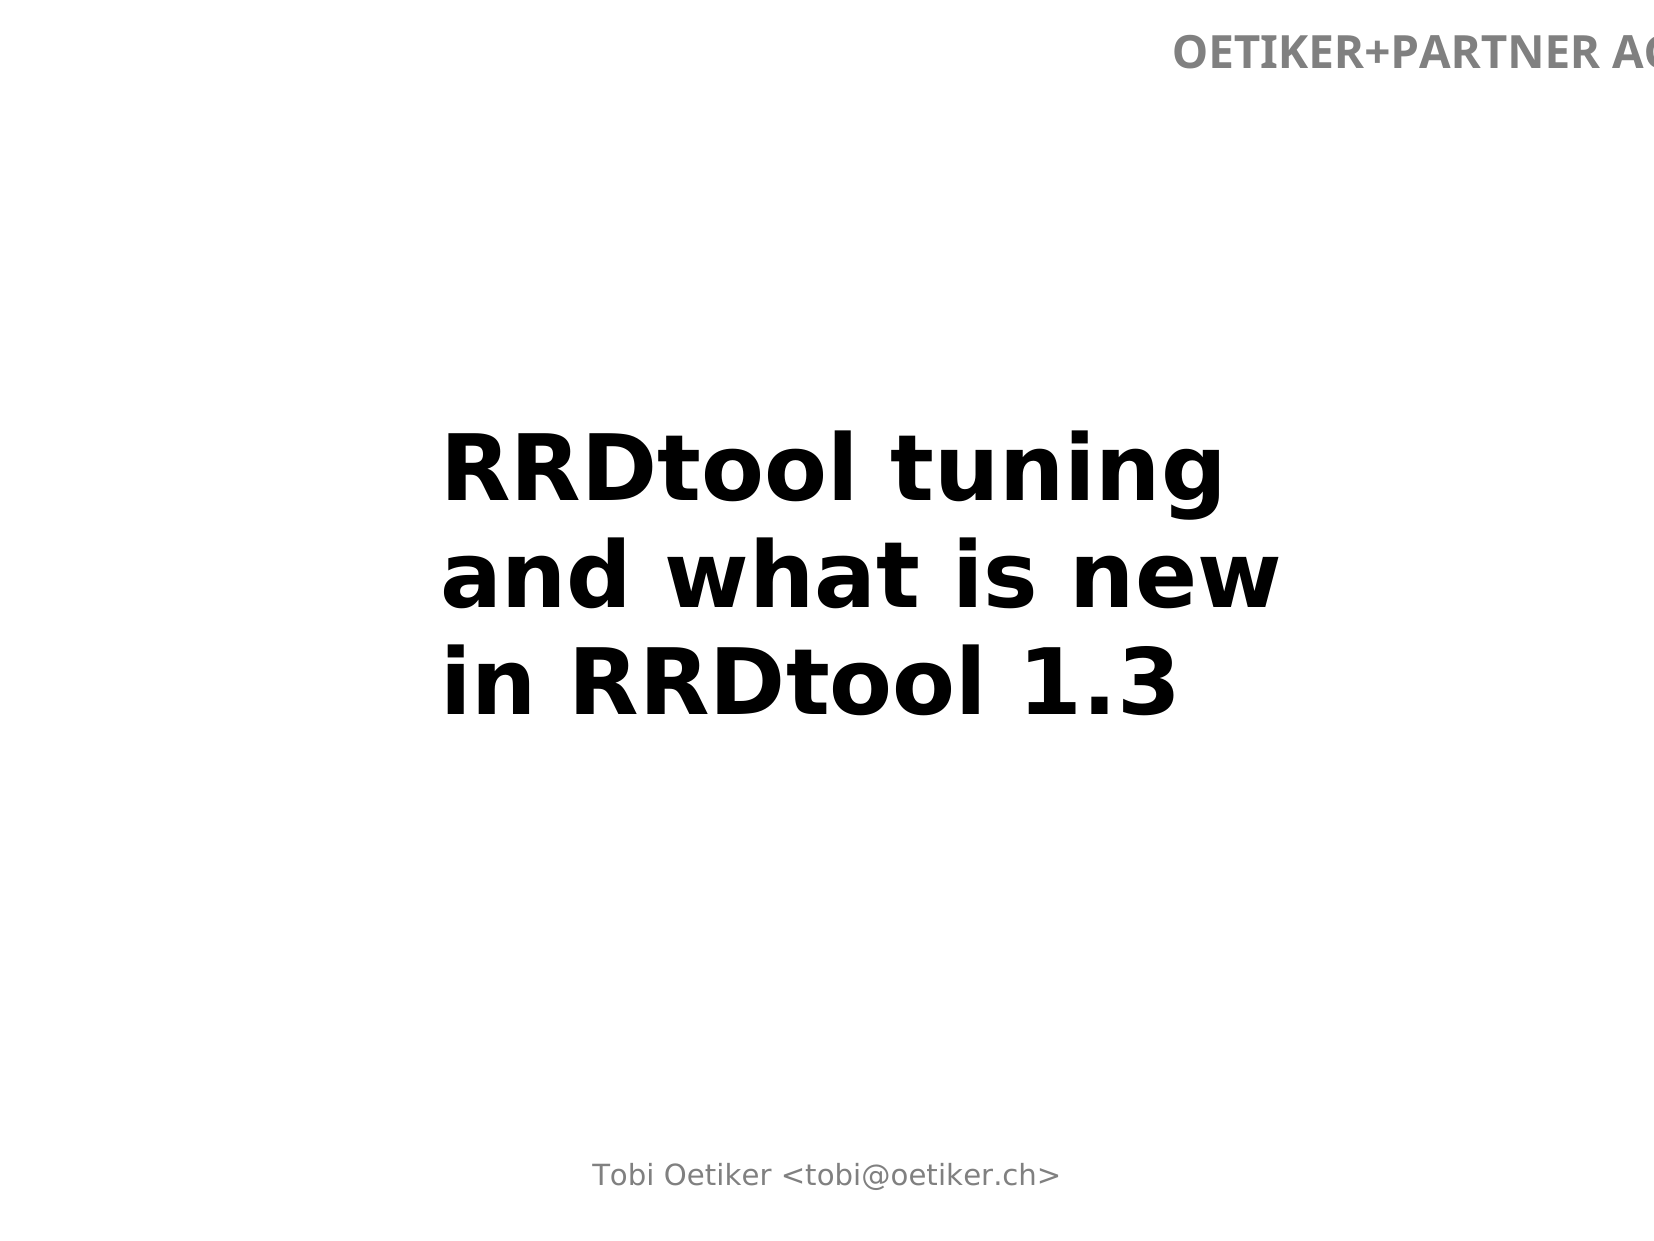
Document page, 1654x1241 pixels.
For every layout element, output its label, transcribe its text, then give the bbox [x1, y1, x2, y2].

text_box RRDtool tuning and what is new in RRDtool 1.3 [425, 408, 1371, 745]
